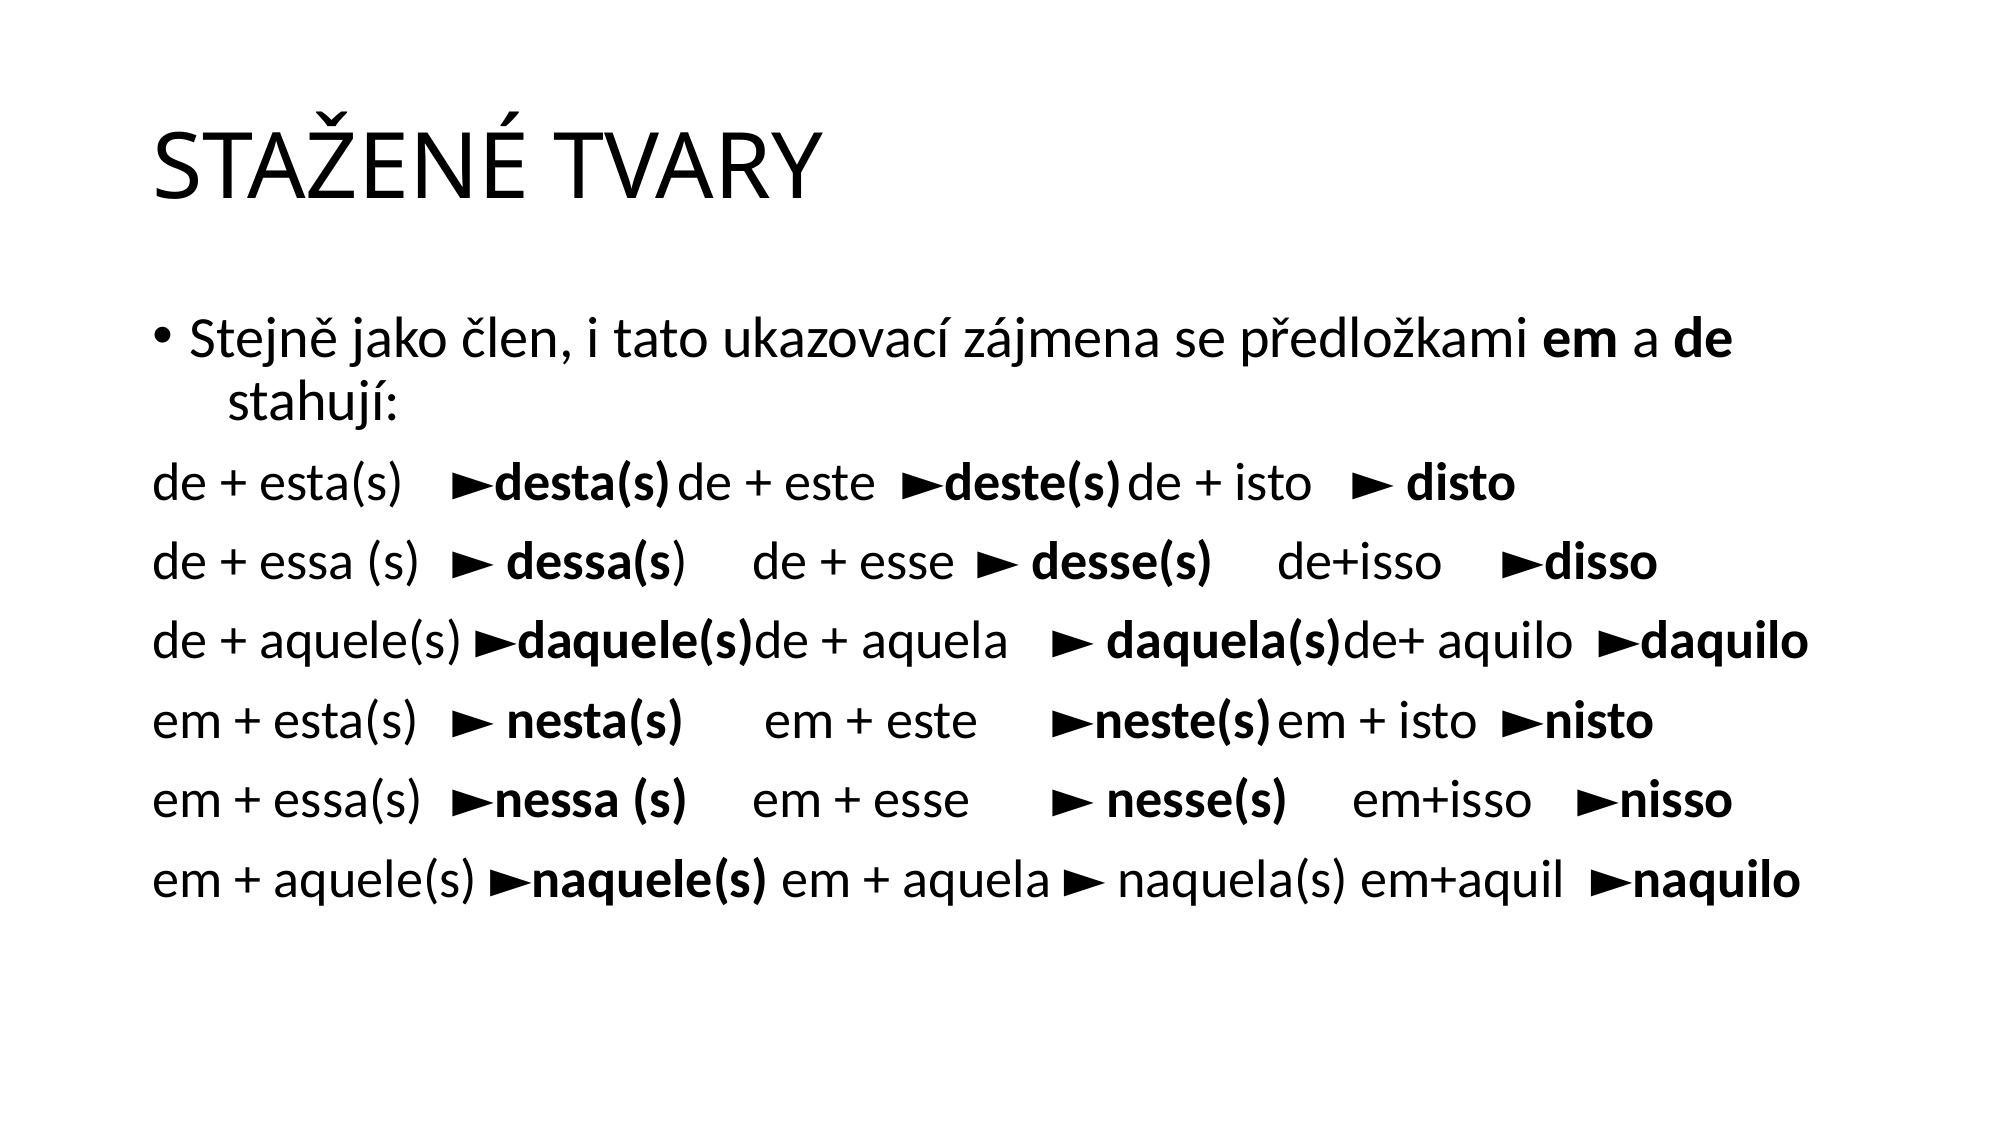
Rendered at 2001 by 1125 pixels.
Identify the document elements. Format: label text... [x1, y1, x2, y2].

title STAŽENÉ TVARY [137, 59, 1863, 278]
list Stejně jako člen, i tato ukazovací zájmena se předložkami em a de stahují: de + esta(s) ►desta(s) de + este ►deste(s) de + isto ► disto de + essa (s) ► dessa(s) de + esse ► desse(s) de+isso ►disso de + aquele(s) ►daquele(s)de + aquela ► daquela(s)de+ aquilo ►daquilo em + esta(s) ► nesta(s) em + este ►neste(s) em + isto ►nisto em + essa(s) ►nessa (s) em + esse ► nesse(s) em+isso ►nisso em + aquele(s) ►naquele(s) em + aquela ► naquela(s) em+aquil ►naquilo [137, 299, 1863, 1014]
